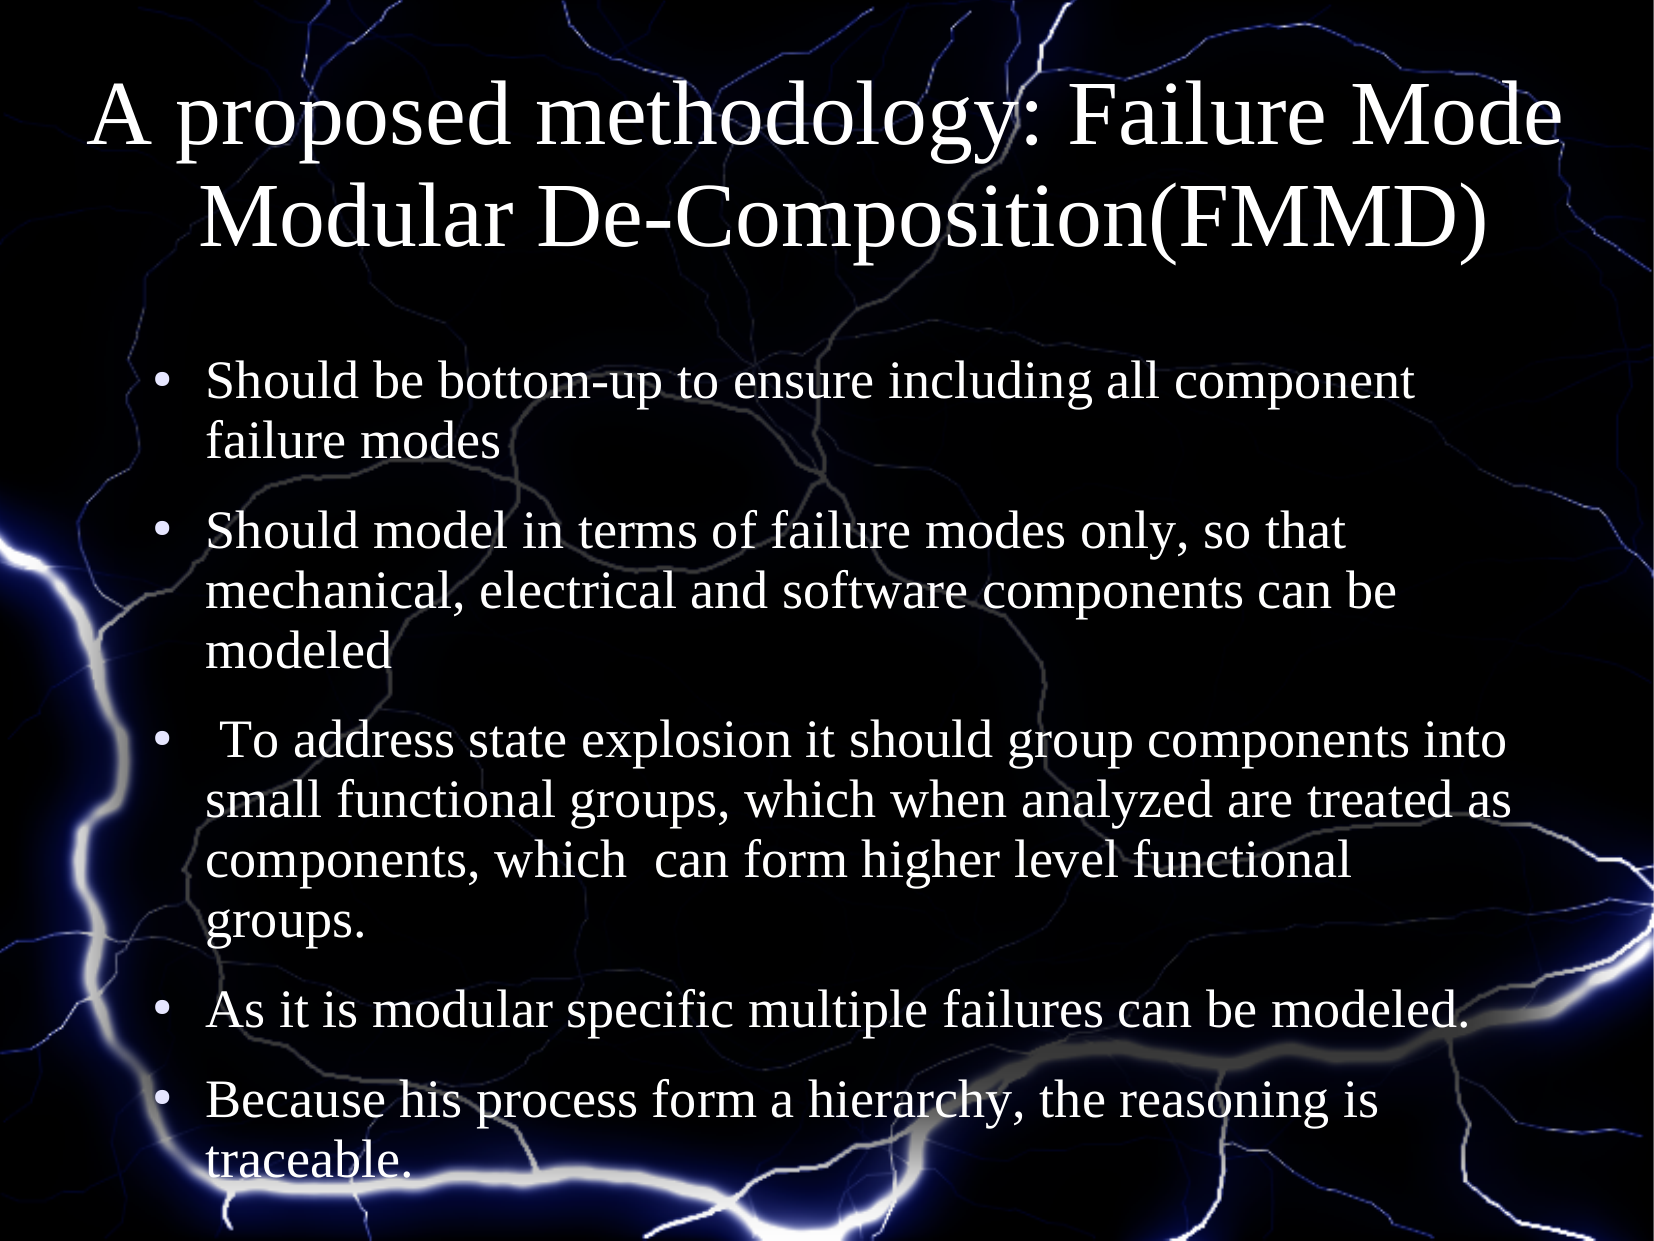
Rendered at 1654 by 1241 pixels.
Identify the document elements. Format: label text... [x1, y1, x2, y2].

title A proposed methodology: Failure Mode Modular De-Composition(FMMD) [82, 61, 1571, 269]
picture [0, 0, 1654, 1241]
list Should be bottom-up to ensure including all component failure modes Should model in terms of failure modes only, so that mechanical, electrical and software components can be modeled To address state explosion it should group components into small functional groups, which when analyzed are treated as components, which can form higher level functional groups. As it is modular specific multiple failures can be modeled. Because his process form a hierarchy, the reasoning is traceable. [134, 350, 1516, 1189]
